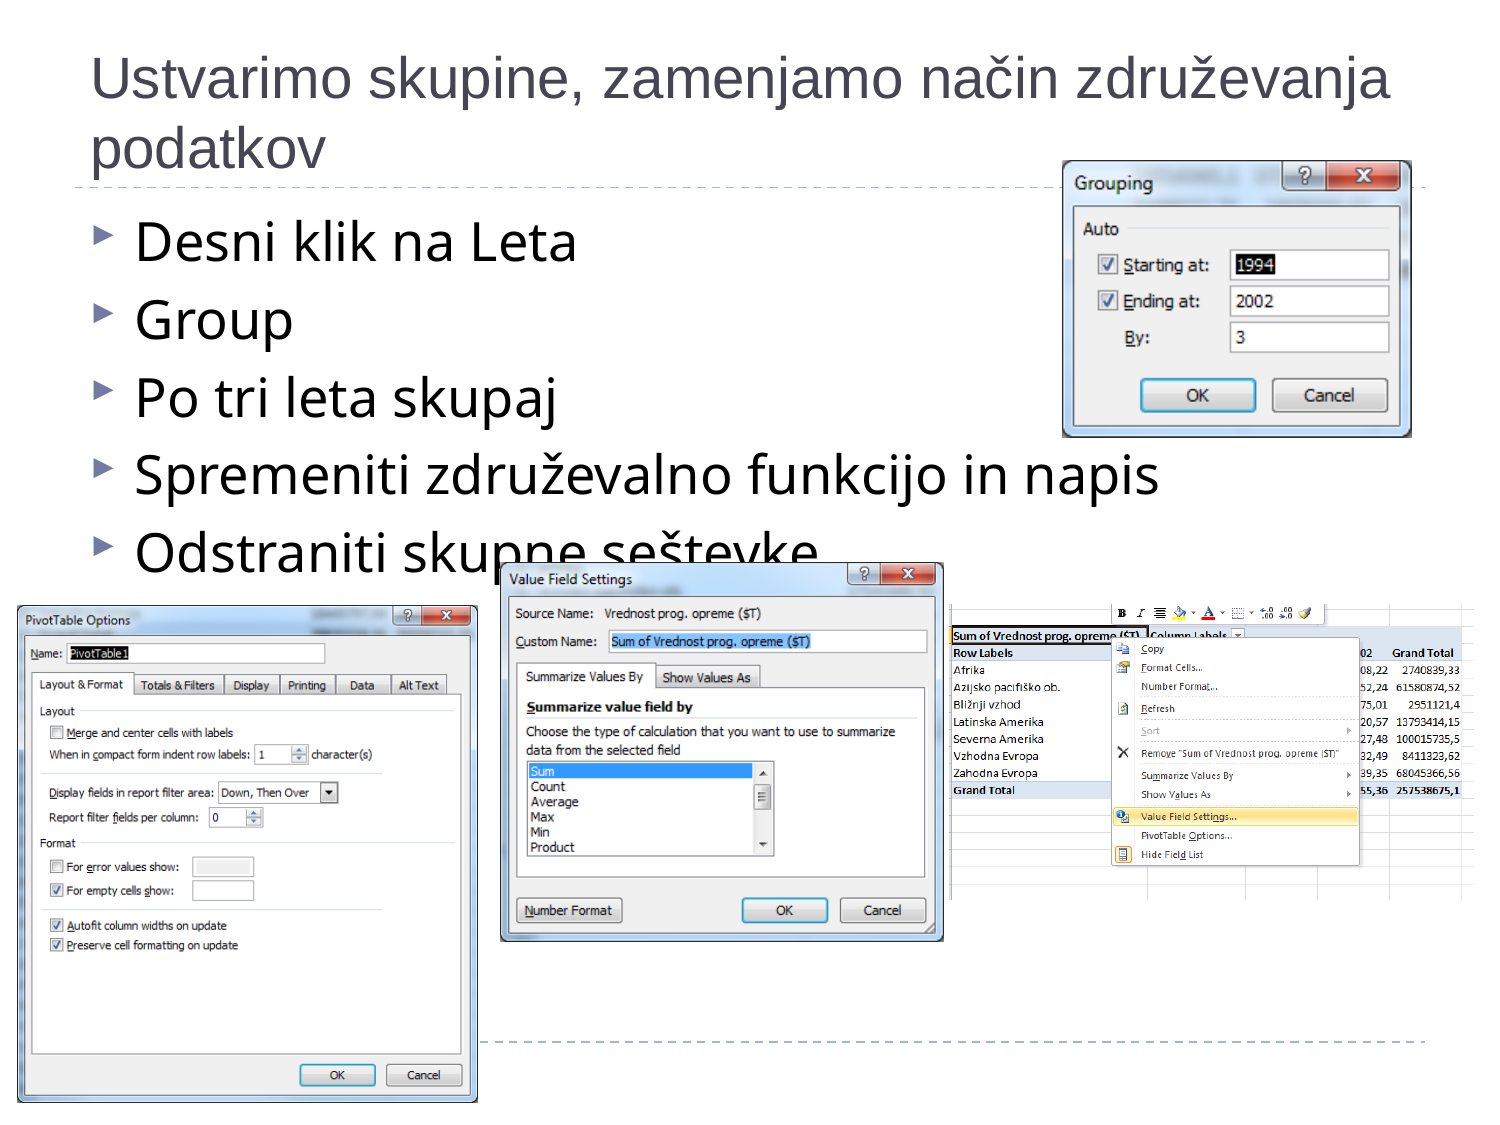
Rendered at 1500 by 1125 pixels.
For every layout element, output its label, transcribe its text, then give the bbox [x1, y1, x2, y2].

picture [1062, 160, 1412, 438]
picture [500, 562, 944, 942]
title Ustvarimo skupine, zamenjamo način združevanja podatkov [75, 24, 1425, 188]
picture [948, 604, 1474, 900]
picture [17, 605, 478, 1103]
list Desni klik na Leta Group Po tri leta skupaj Spremeniti združevalno funkcijo in napis Odstraniti skupne seštevke [75, 200, 1425, 1006]
